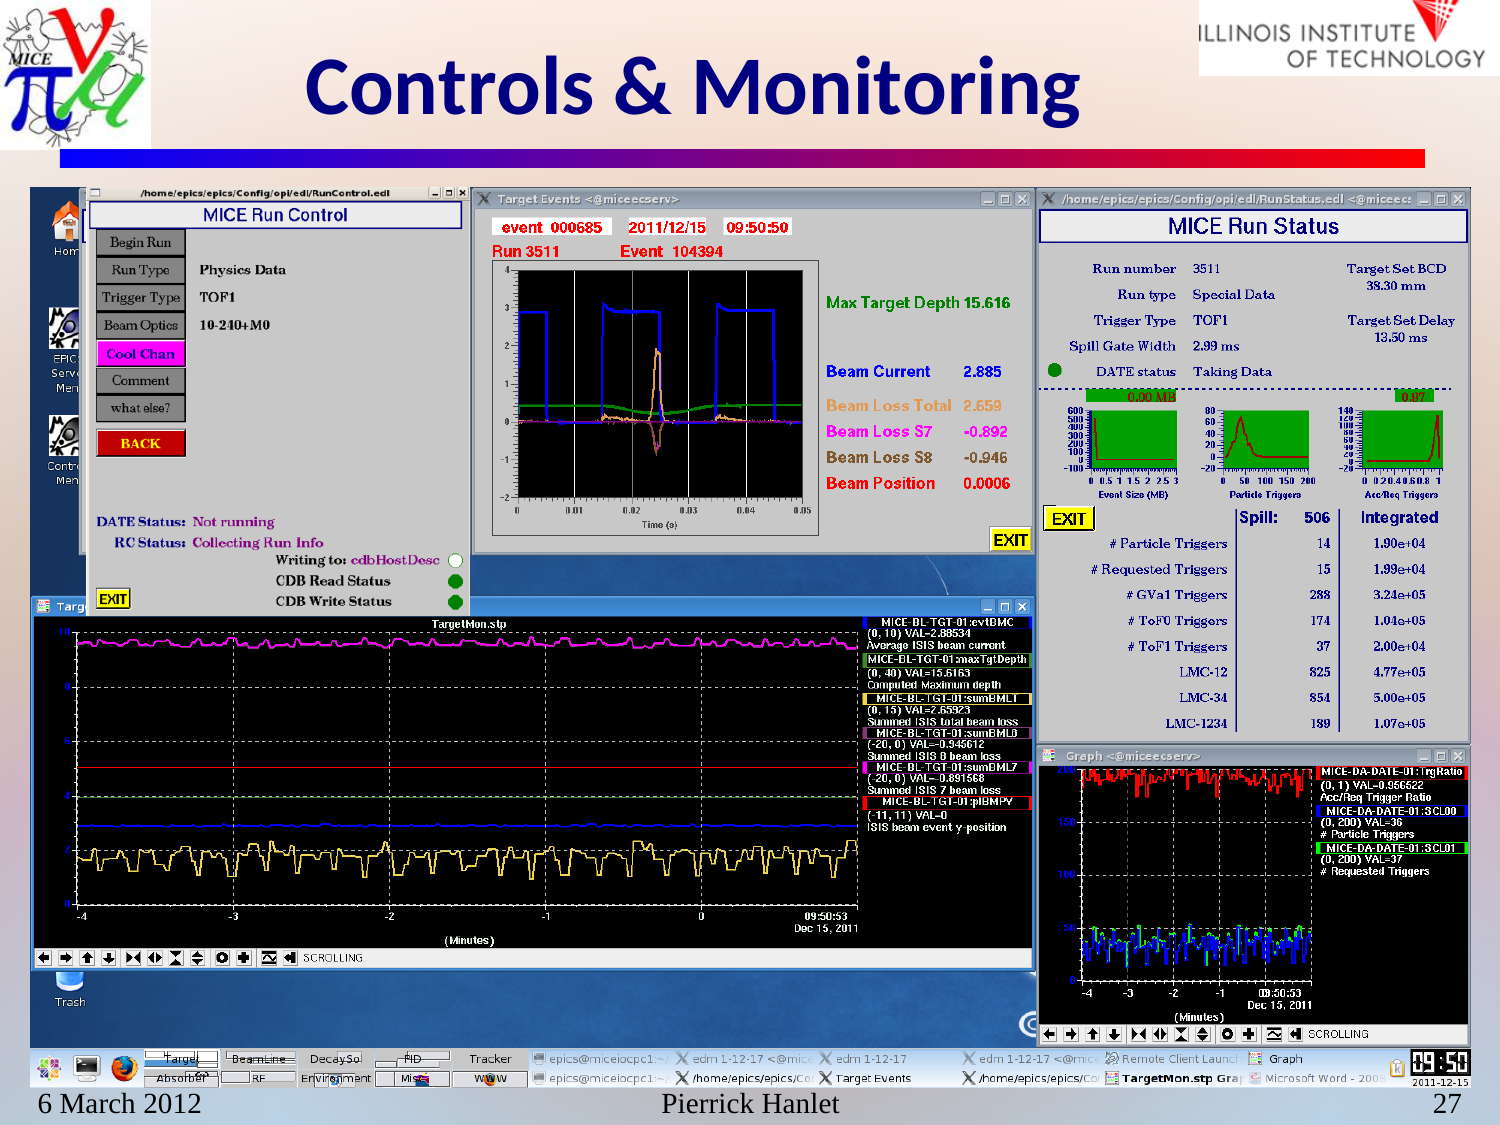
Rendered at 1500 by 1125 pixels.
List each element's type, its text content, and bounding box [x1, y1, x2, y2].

title Controls & Monitoring [149, 38, 1238, 151]
picture [0, 0, 1500, 1125]
